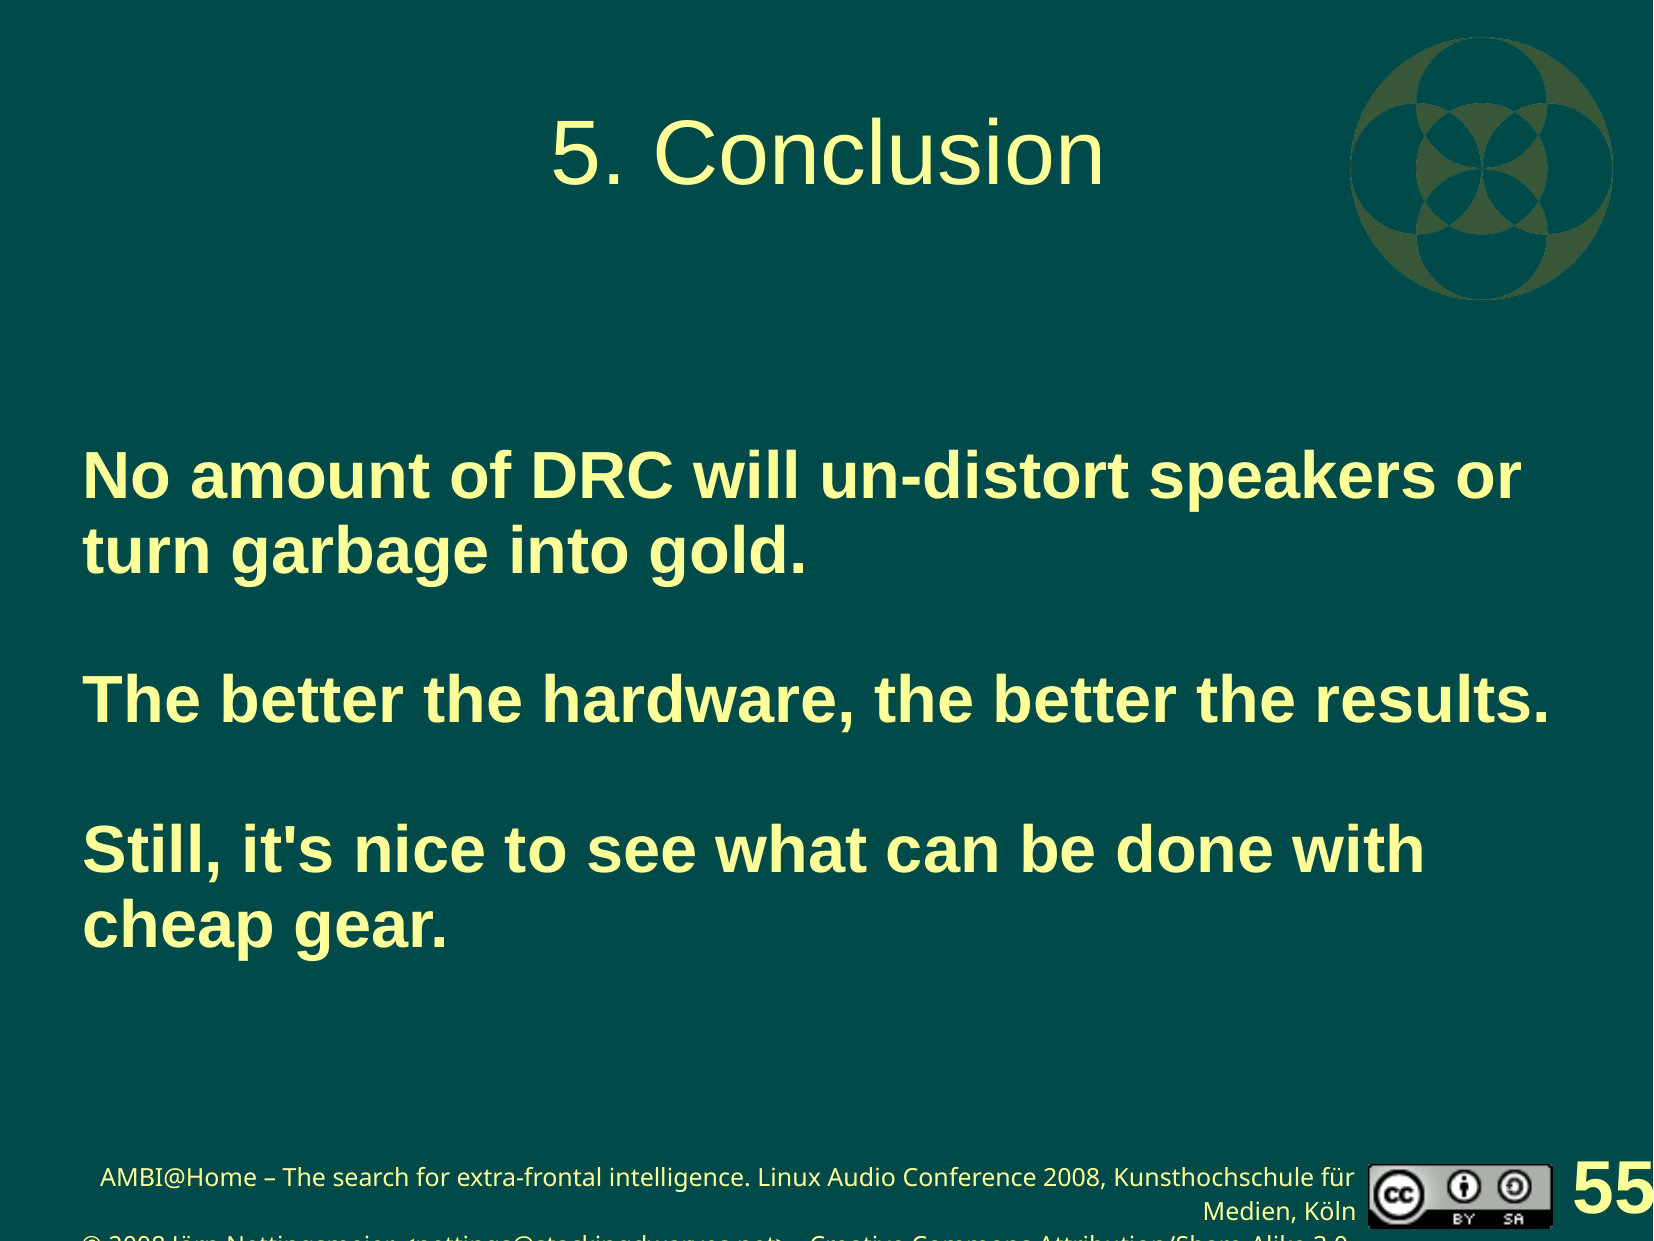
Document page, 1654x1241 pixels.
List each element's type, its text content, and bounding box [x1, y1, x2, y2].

picture [1350, 37, 1613, 300]
picture [1368, 1164, 1553, 1229]
title 5. Conclusion [82, 56, 1576, 250]
subtitle No amount of DRC will un-distort speakers or turn garbage into gold. The better the hardware, the better the results. Still, it's nice to see what can be done with cheap gear. [82, 297, 1571, 1102]
